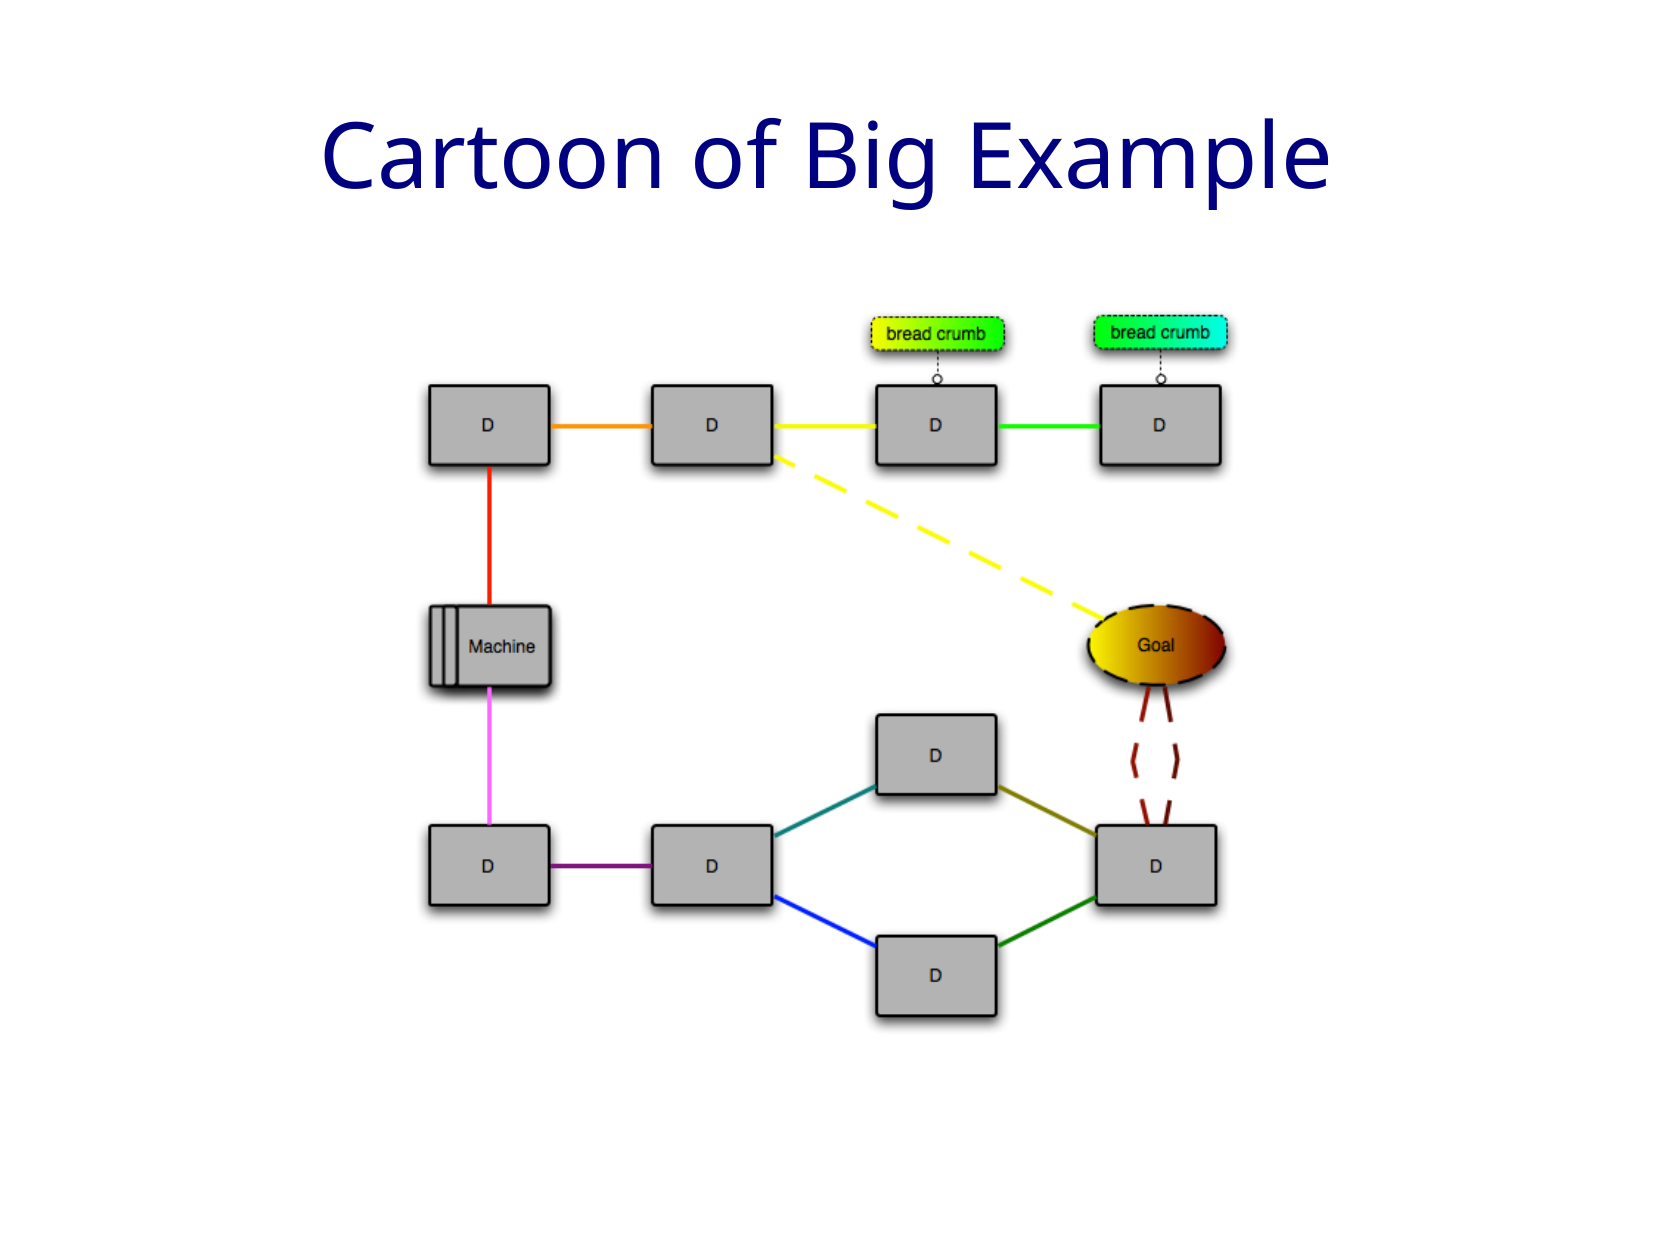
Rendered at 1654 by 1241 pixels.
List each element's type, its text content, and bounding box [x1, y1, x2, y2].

picture [396, 290, 1256, 1109]
title Cartoon of Big Example [82, 49, 1571, 257]
